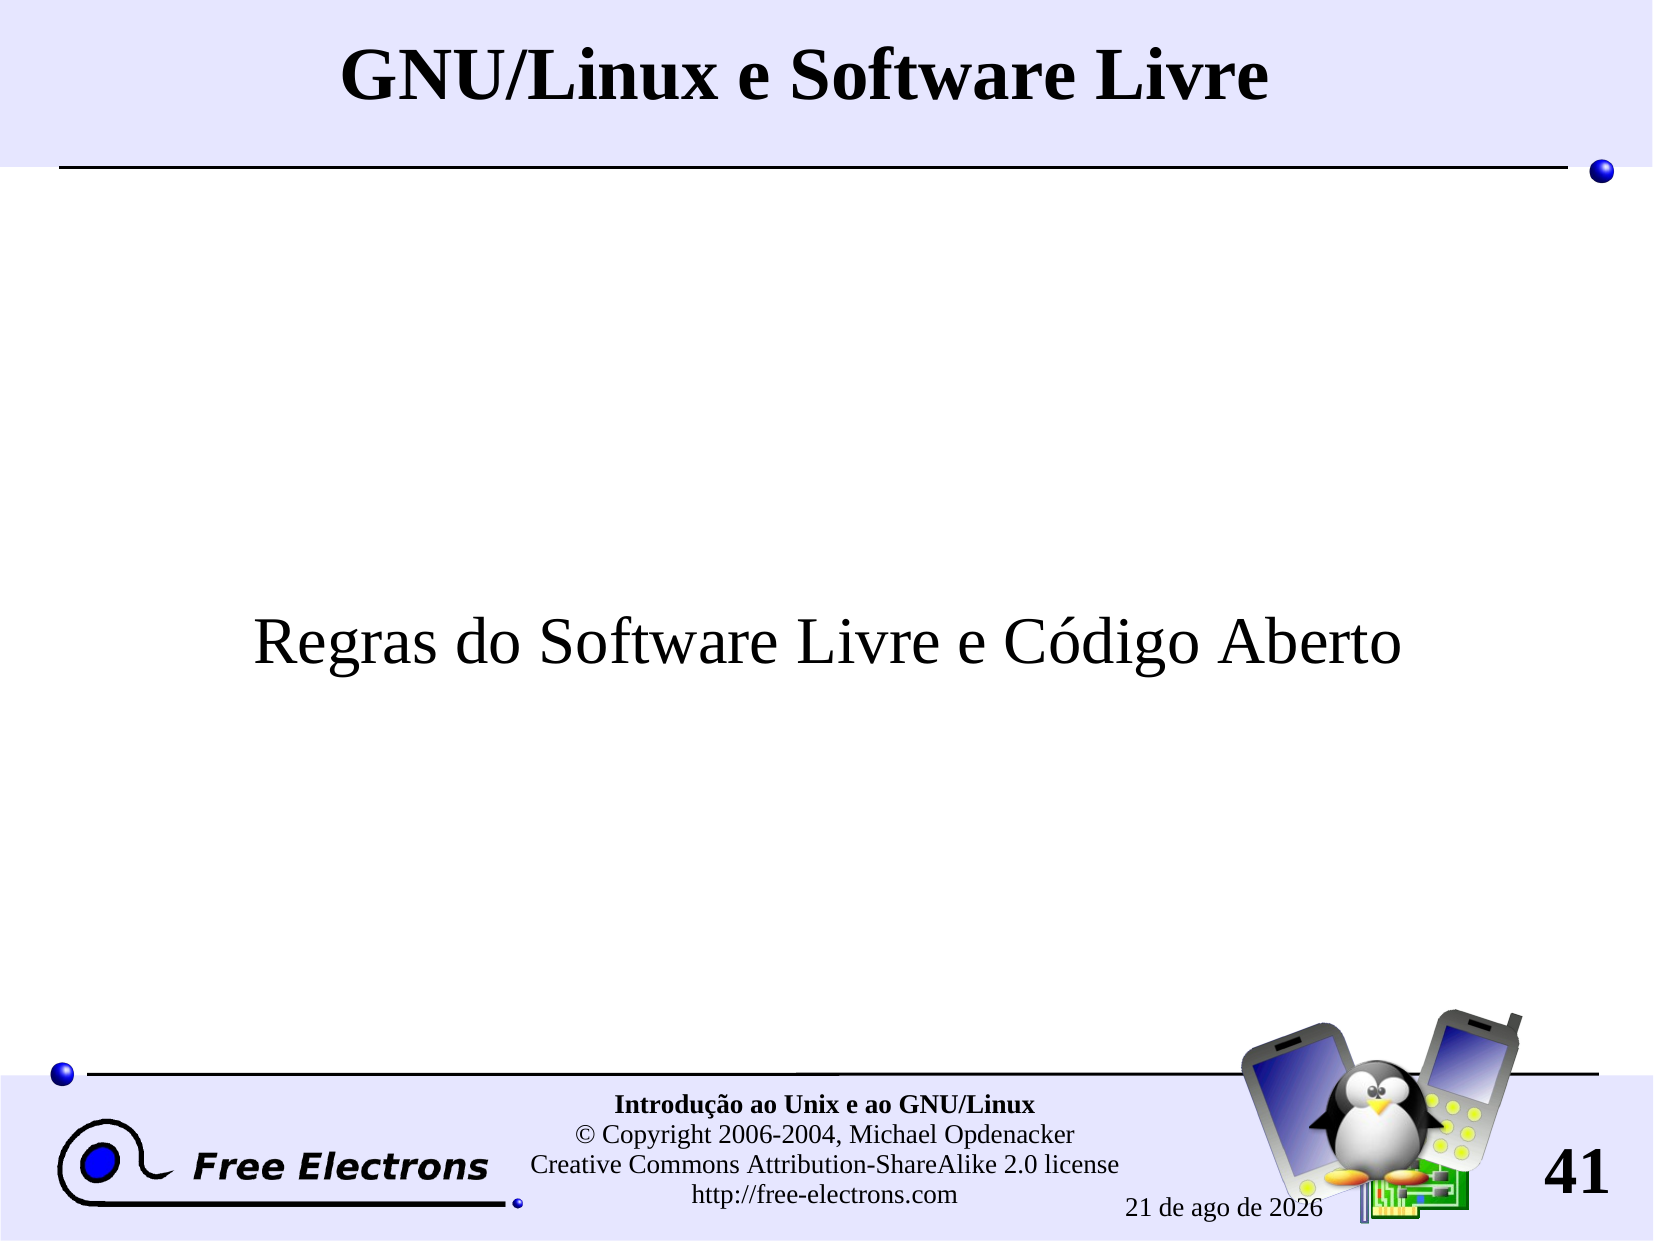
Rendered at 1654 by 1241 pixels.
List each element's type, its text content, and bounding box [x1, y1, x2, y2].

picture [1231, 1008, 1537, 1241]
title GNU/Linux e Software Livre [60, 25, 1551, 124]
picture [1285, 1199, 1292, 1215]
subtitle Regras do Software Livre e Código Aberto [105, 216, 1518, 1067]
picture [50, 1108, 527, 1216]
